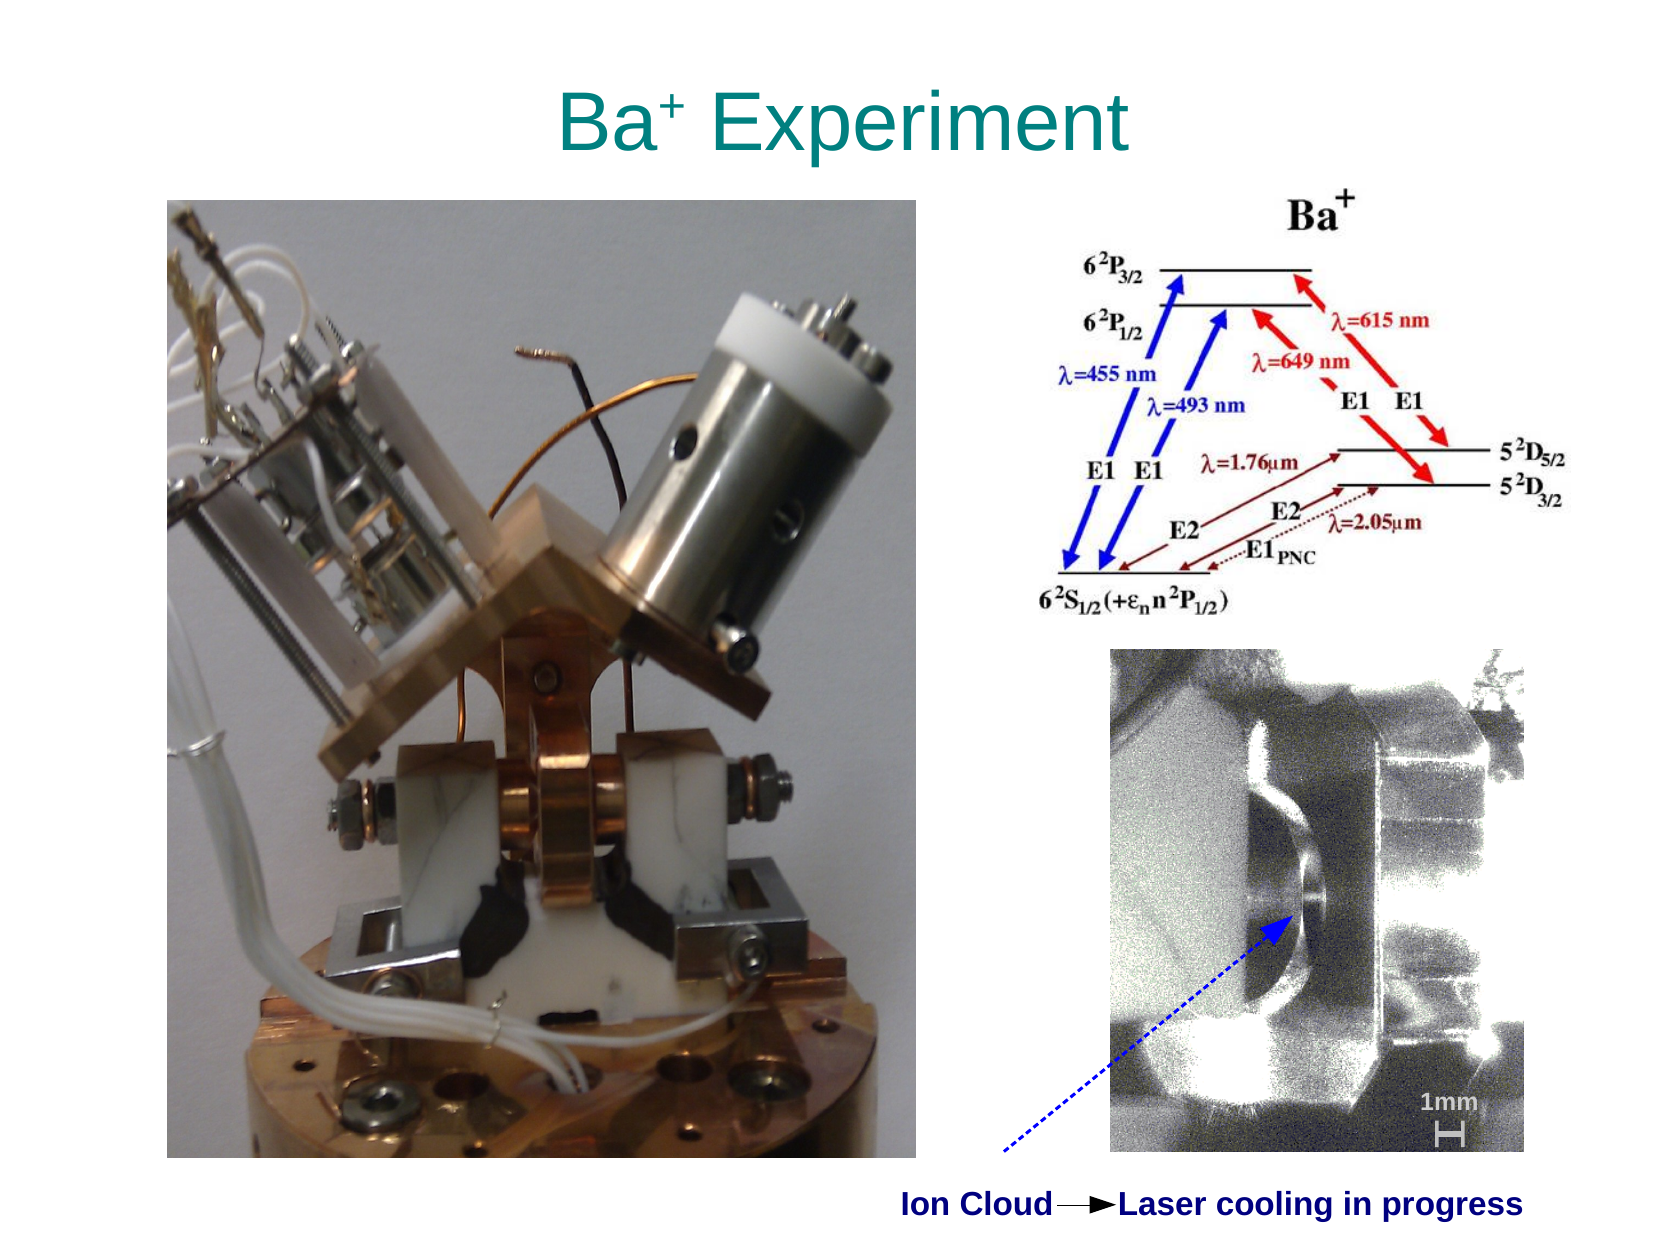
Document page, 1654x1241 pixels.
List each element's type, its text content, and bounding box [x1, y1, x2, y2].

picture [1110, 649, 1524, 1152]
text_box Ion Cloud Laser cooling in progress [885, 1178, 1565, 1232]
text_box 1mm [1405, 1080, 1495, 1125]
picture [1039, 188, 1571, 615]
picture [167, 200, 916, 1158]
title Ba+ Experiment [115, 41, 1571, 202]
